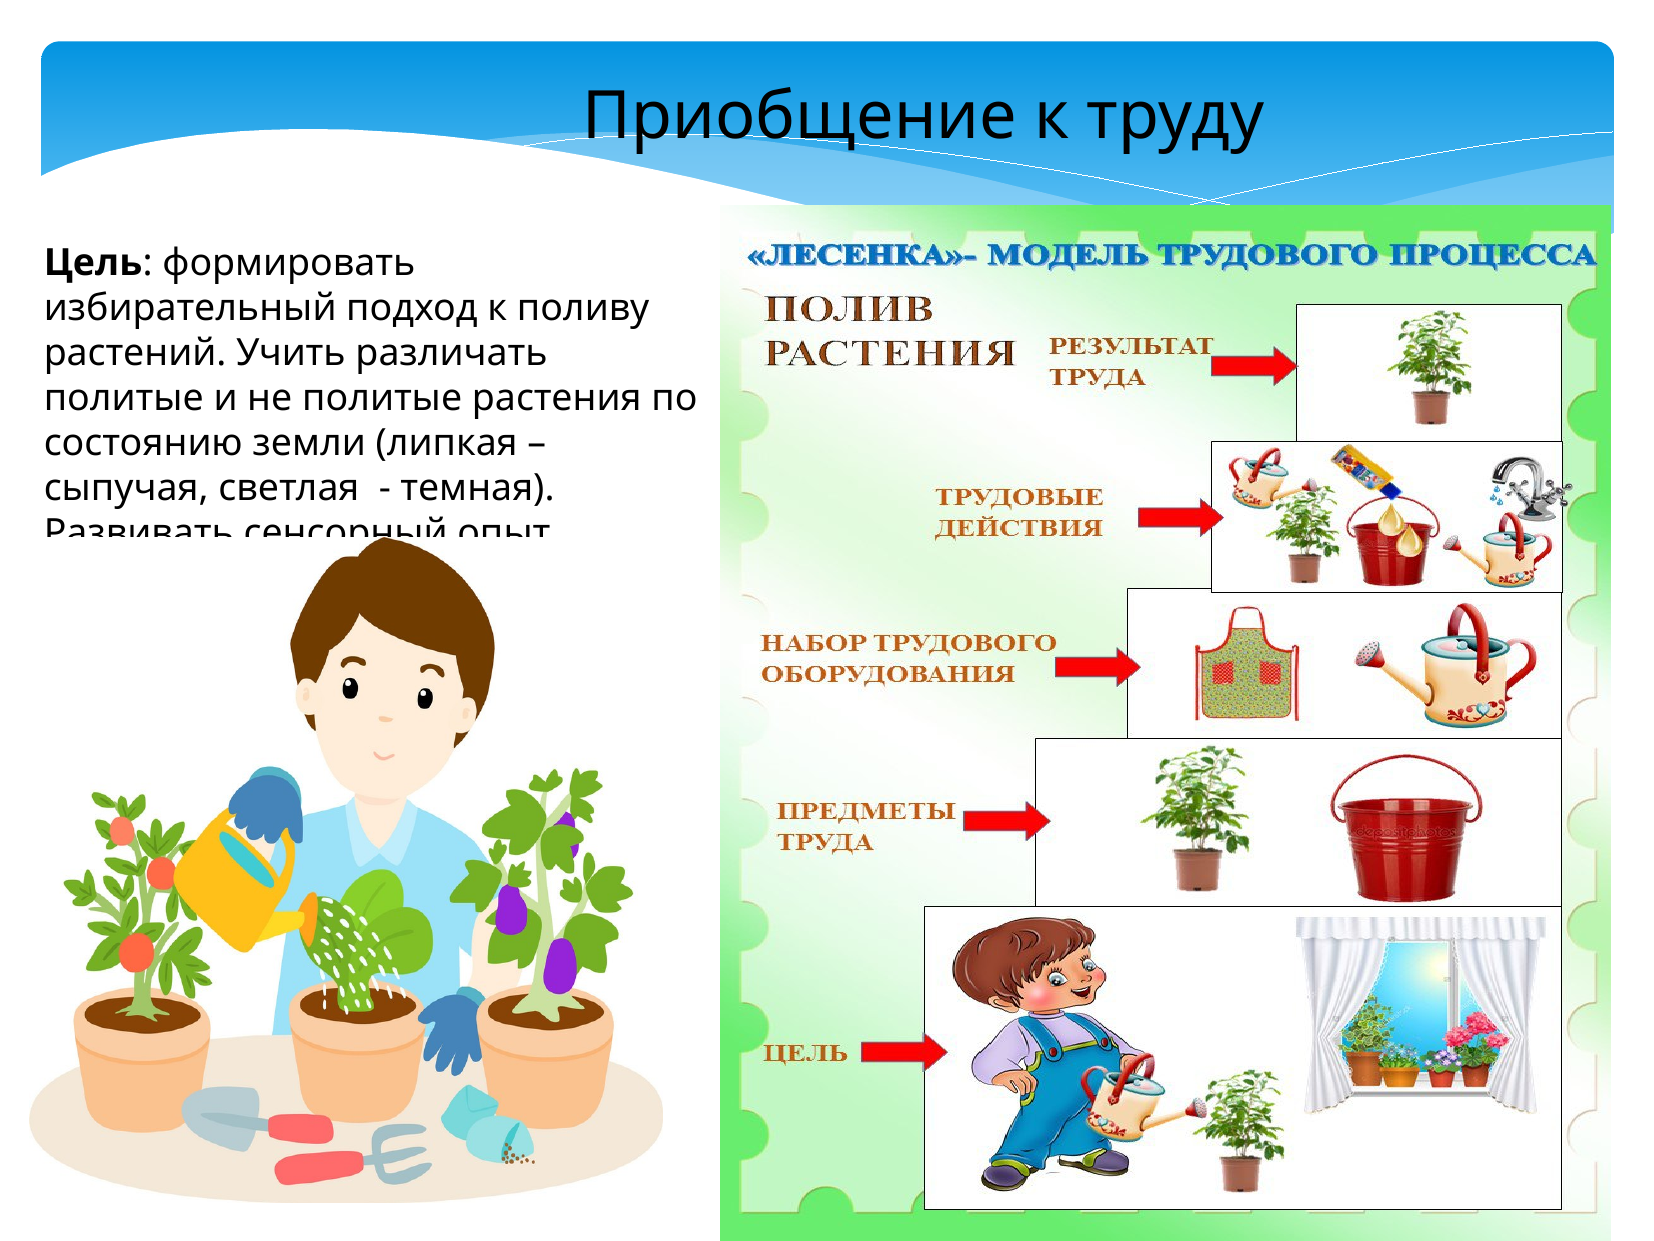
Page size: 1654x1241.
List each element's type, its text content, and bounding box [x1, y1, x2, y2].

text_box Приобщение к труду [568, 65, 1280, 160]
picture [29, 537, 663, 1203]
picture [720, 205, 1611, 1241]
text_box Цель: формировать избирательный подход к поливу растений. Учить различать политые и не политые растения по состоянию земли (липкая – сыпучая, светлая - темная). Развивать сенсорный опыт. [29, 230, 720, 605]
